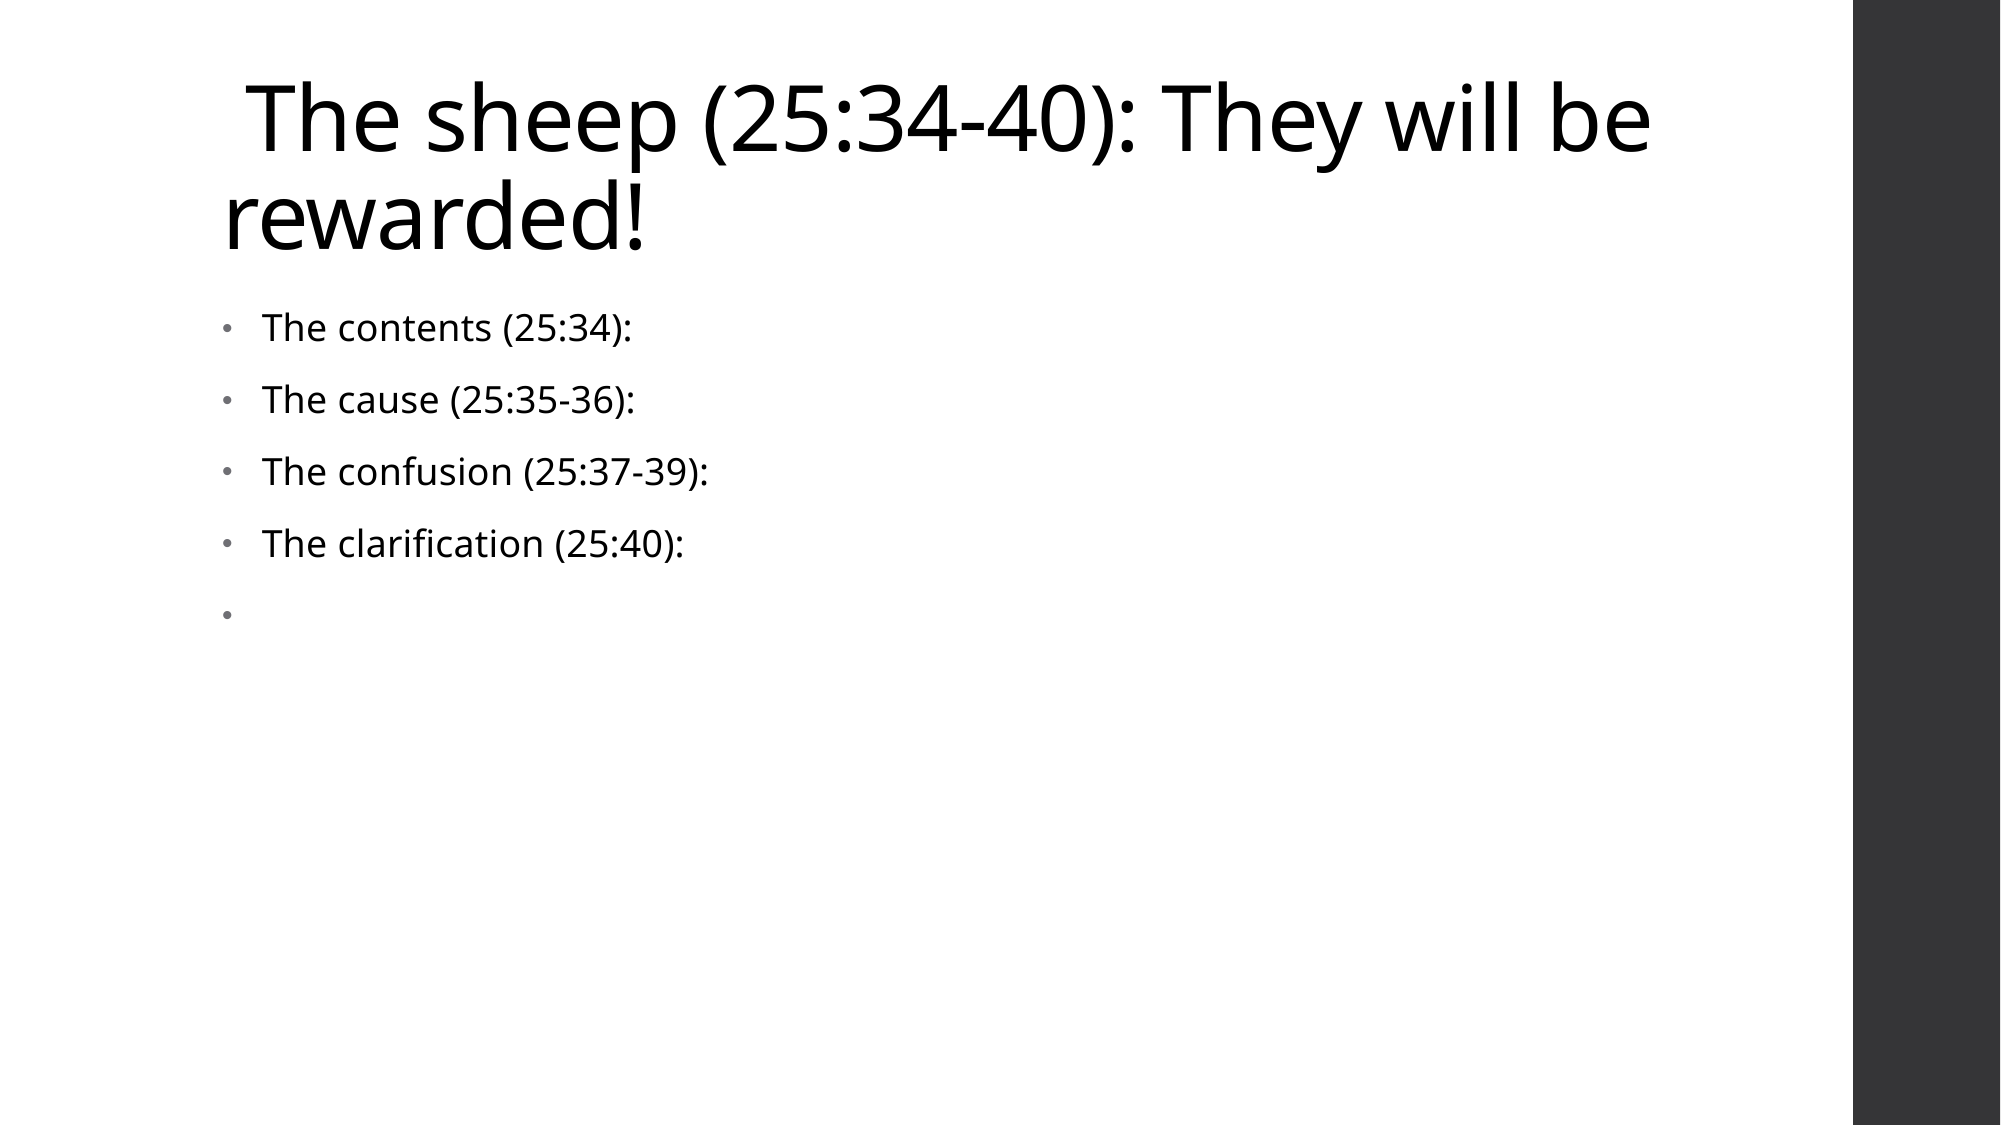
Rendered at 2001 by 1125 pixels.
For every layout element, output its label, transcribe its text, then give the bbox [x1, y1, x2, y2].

title The sheep (25:34-40): They will be rewarded! [206, 60, 1797, 278]
list The contents (25:34): The cause (25:35-36): The confusion (25:37-39): The clarification (25:40): [206, 299, 1617, 1014]
